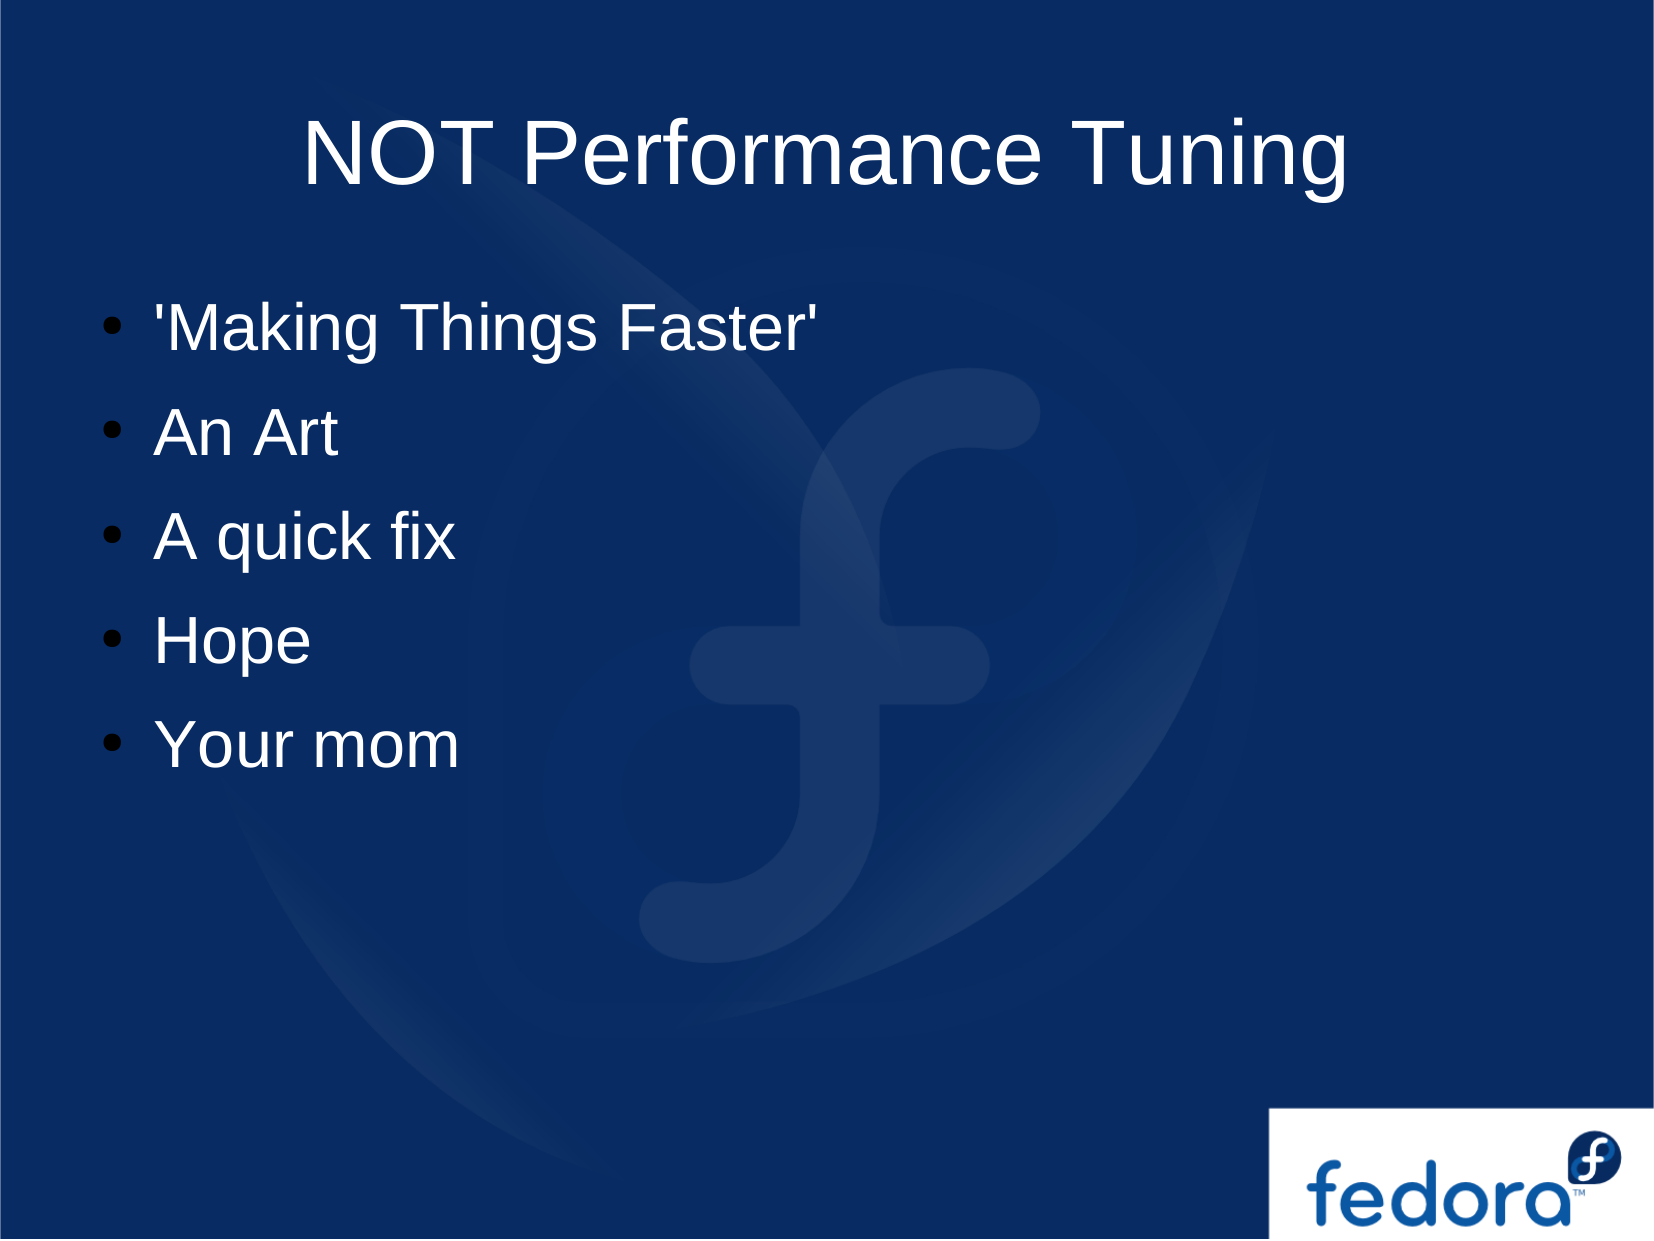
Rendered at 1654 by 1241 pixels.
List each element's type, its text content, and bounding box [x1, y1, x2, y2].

picture [0, 0, 1654, 1239]
title NOT Performance Tuning [82, 56, 1571, 250]
list 'Making Things Faster' An Art A quick fix Hope Your mom [82, 290, 1571, 1094]
